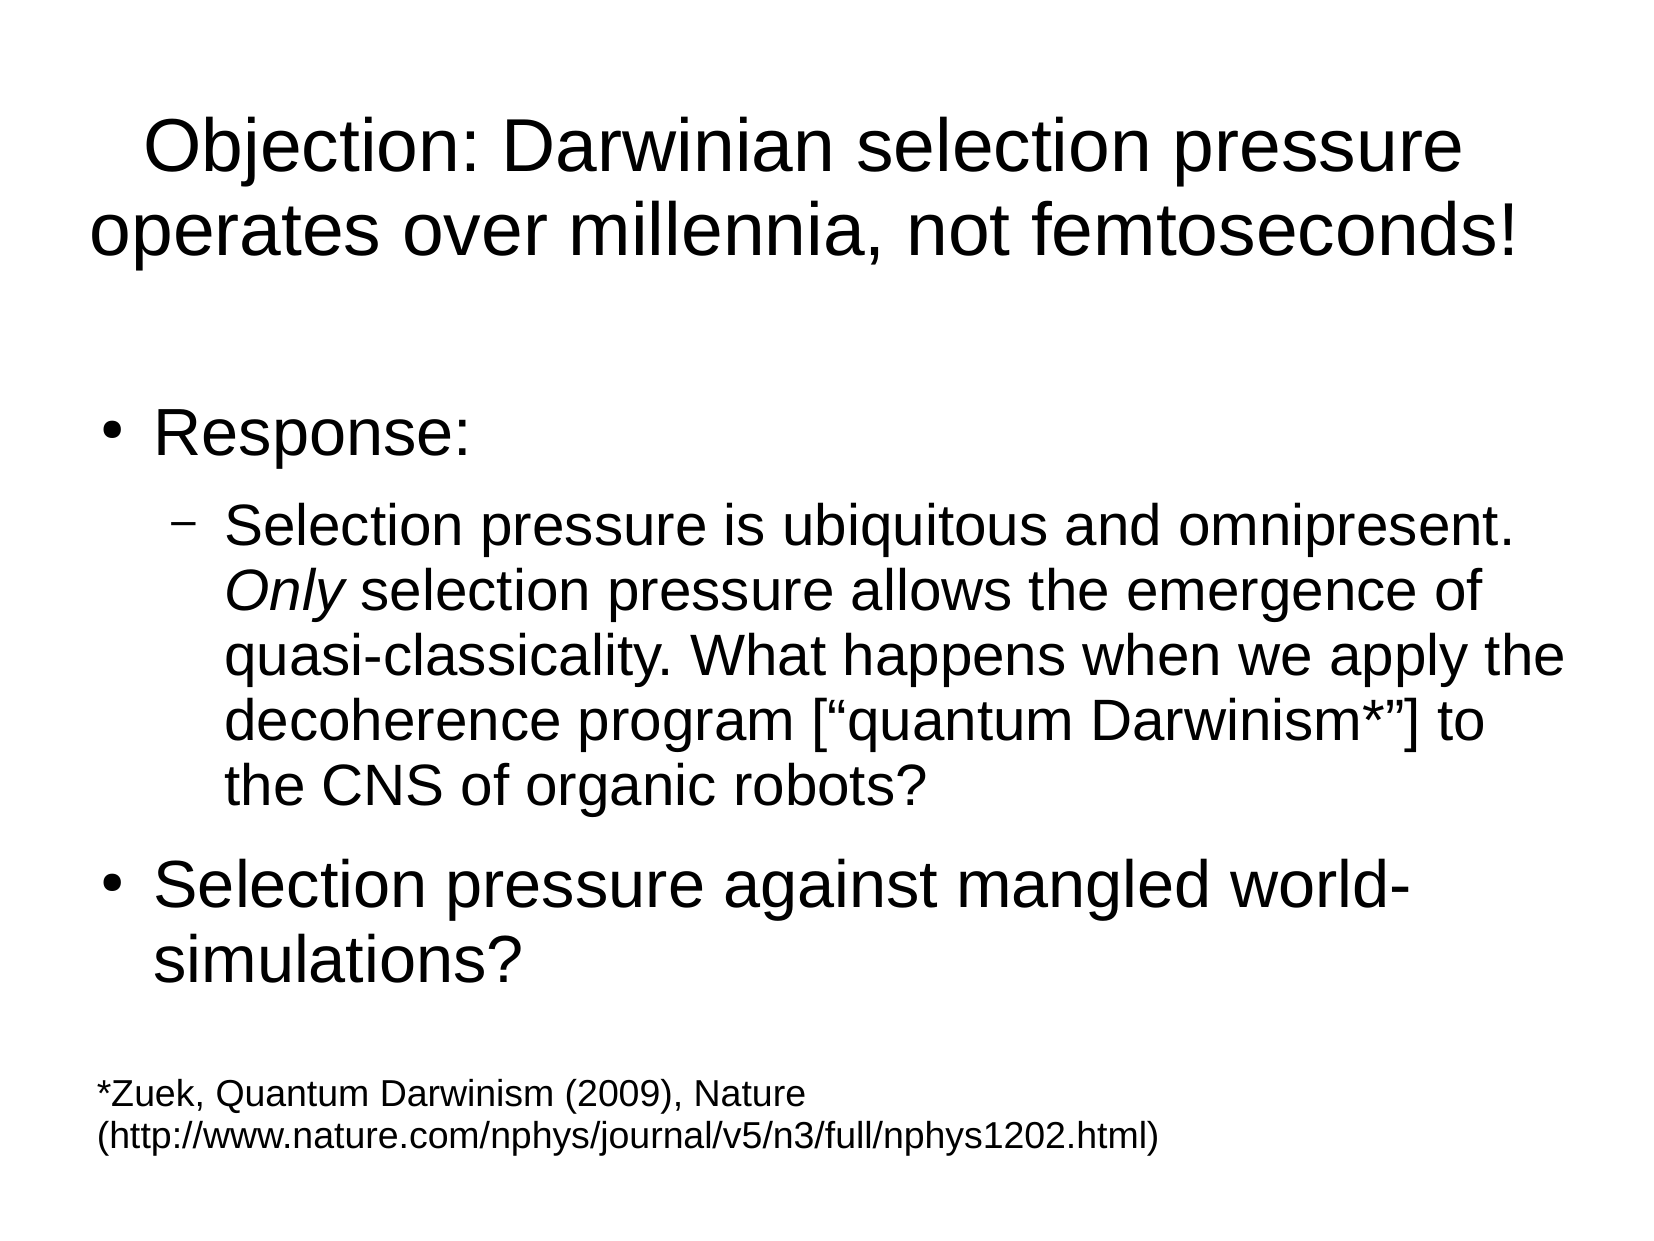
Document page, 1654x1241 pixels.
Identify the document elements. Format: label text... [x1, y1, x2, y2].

list Response: Selection pressure is ubiquitous and omnipresent. Only selection pressure allows the emergence of quasi-classicality. What happens when we apply the decoherence program [“quantum Darwinism*”] to the CNS of organic robots? Selection pressure against mangled world-simulations? [82, 290, 1571, 1010]
text_box *Zuek, Quantum Darwinism (2009), Nature (http://www.nature.com/nphys/journal/v5/n3/full/nphys1202.html) [82, 1065, 1336, 1241]
title Objection: Darwinian selection pressure operates over millennia, not femtoseconds! [60, 45, 1549, 331]
